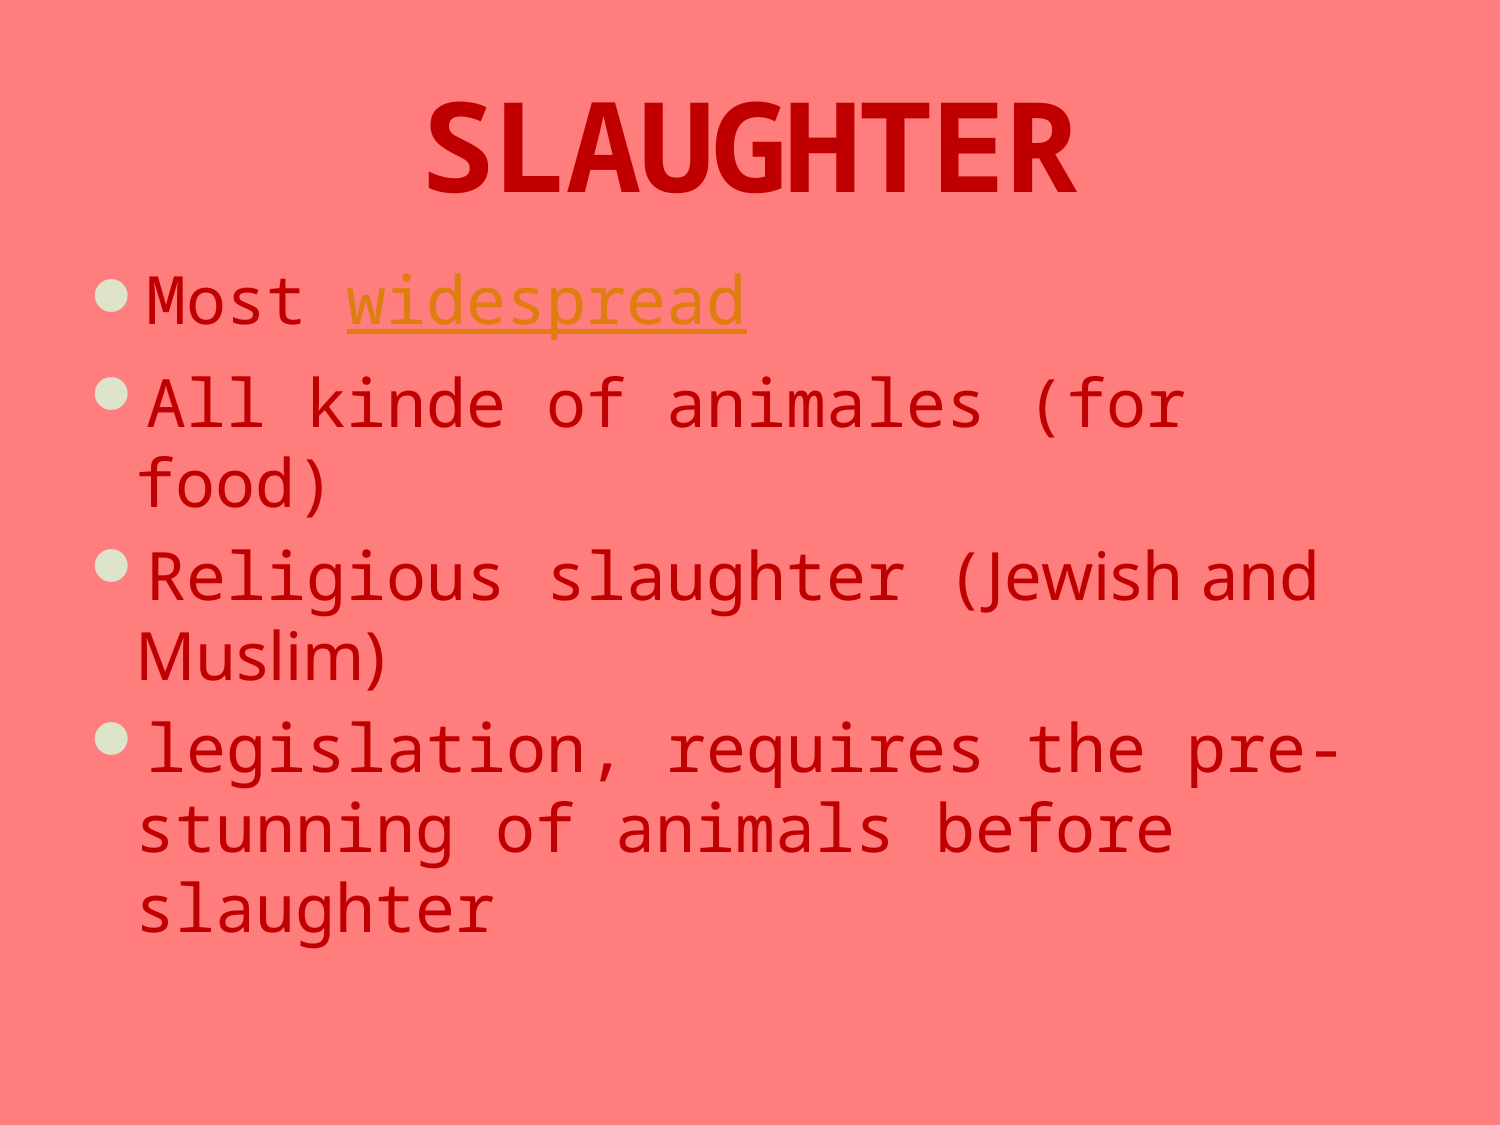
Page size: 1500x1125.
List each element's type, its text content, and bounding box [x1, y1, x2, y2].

title SLAUGHTER [75, 24, 1425, 225]
list Most widespread All kinde of animales (for food) Religious slaughter (Jewish and Muslim) legislation, requires the pre-stunning of animals before slaughter [75, 249, 1425, 1000]
